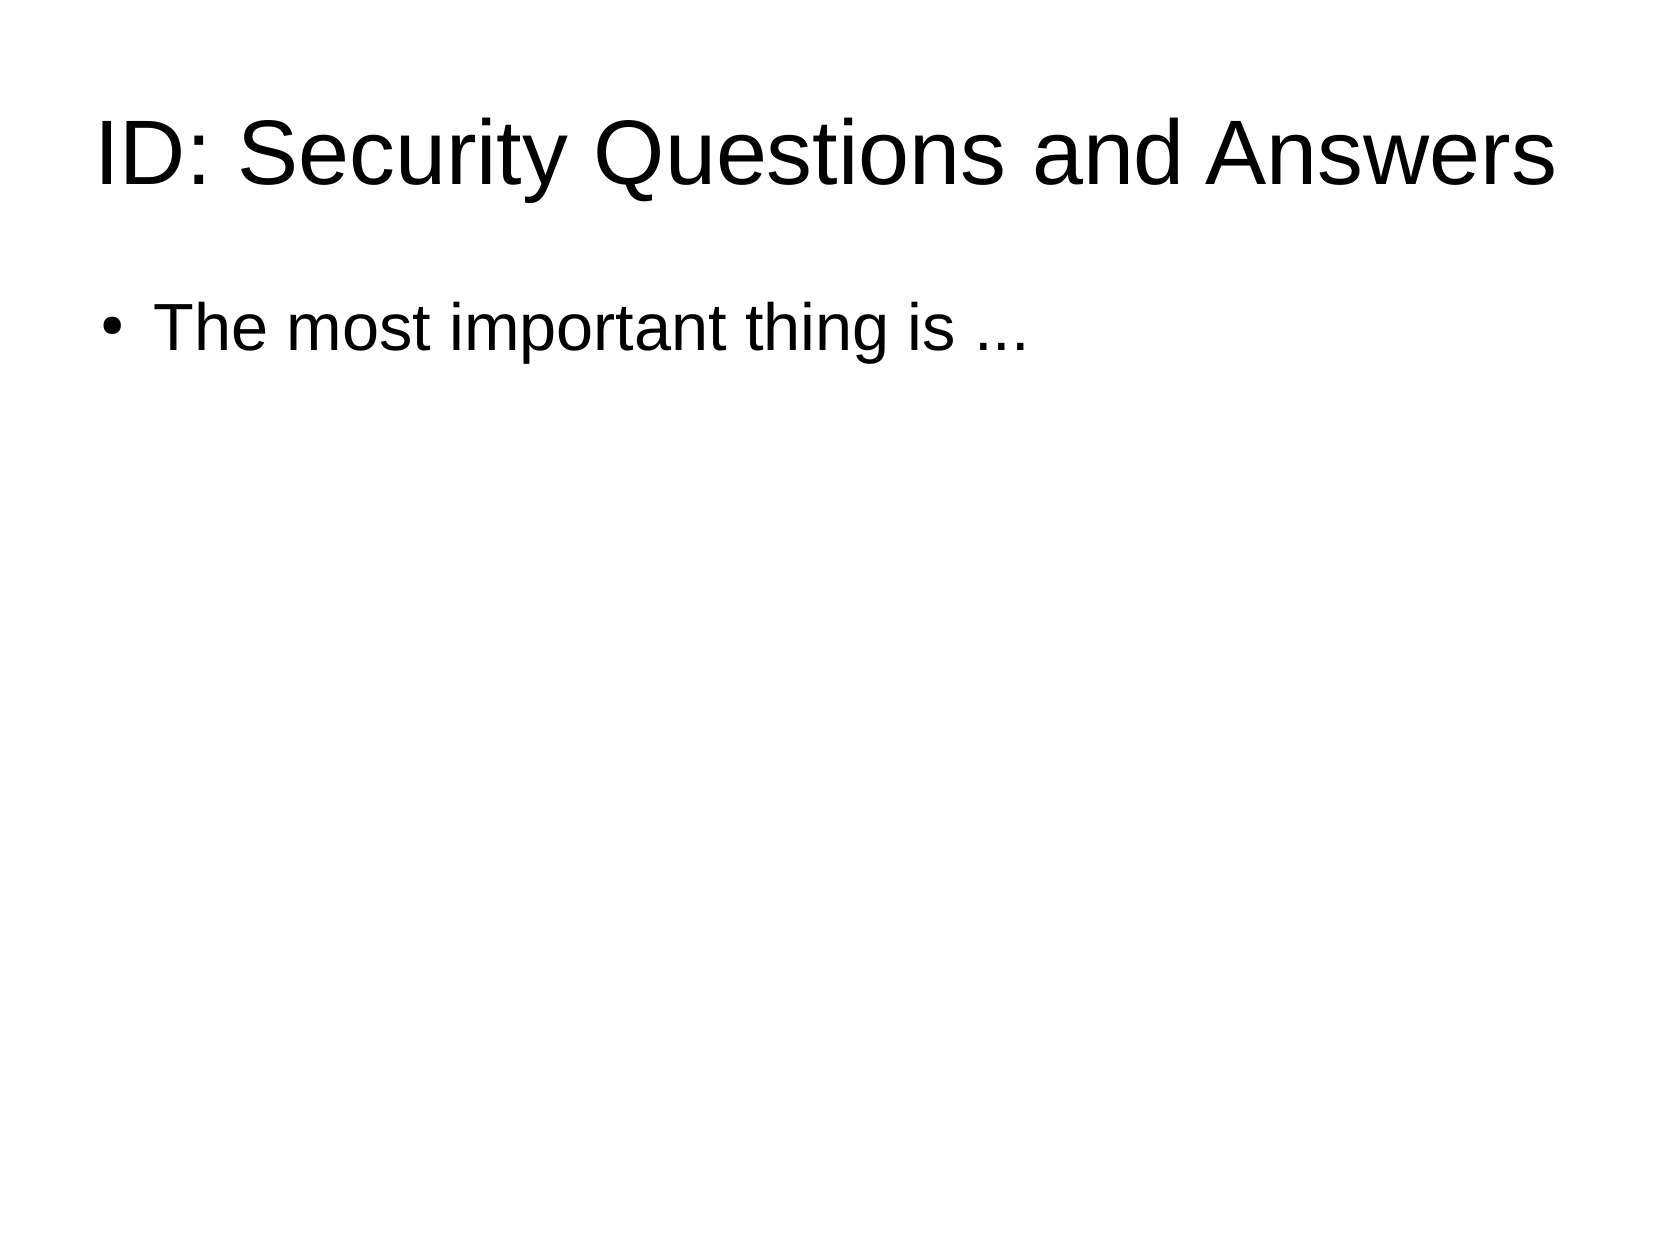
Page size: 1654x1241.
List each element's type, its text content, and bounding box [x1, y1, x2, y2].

list The most important thing is ... [82, 290, 1538, 1010]
title ID: Security Questions and Answers [82, 49, 1571, 257]
